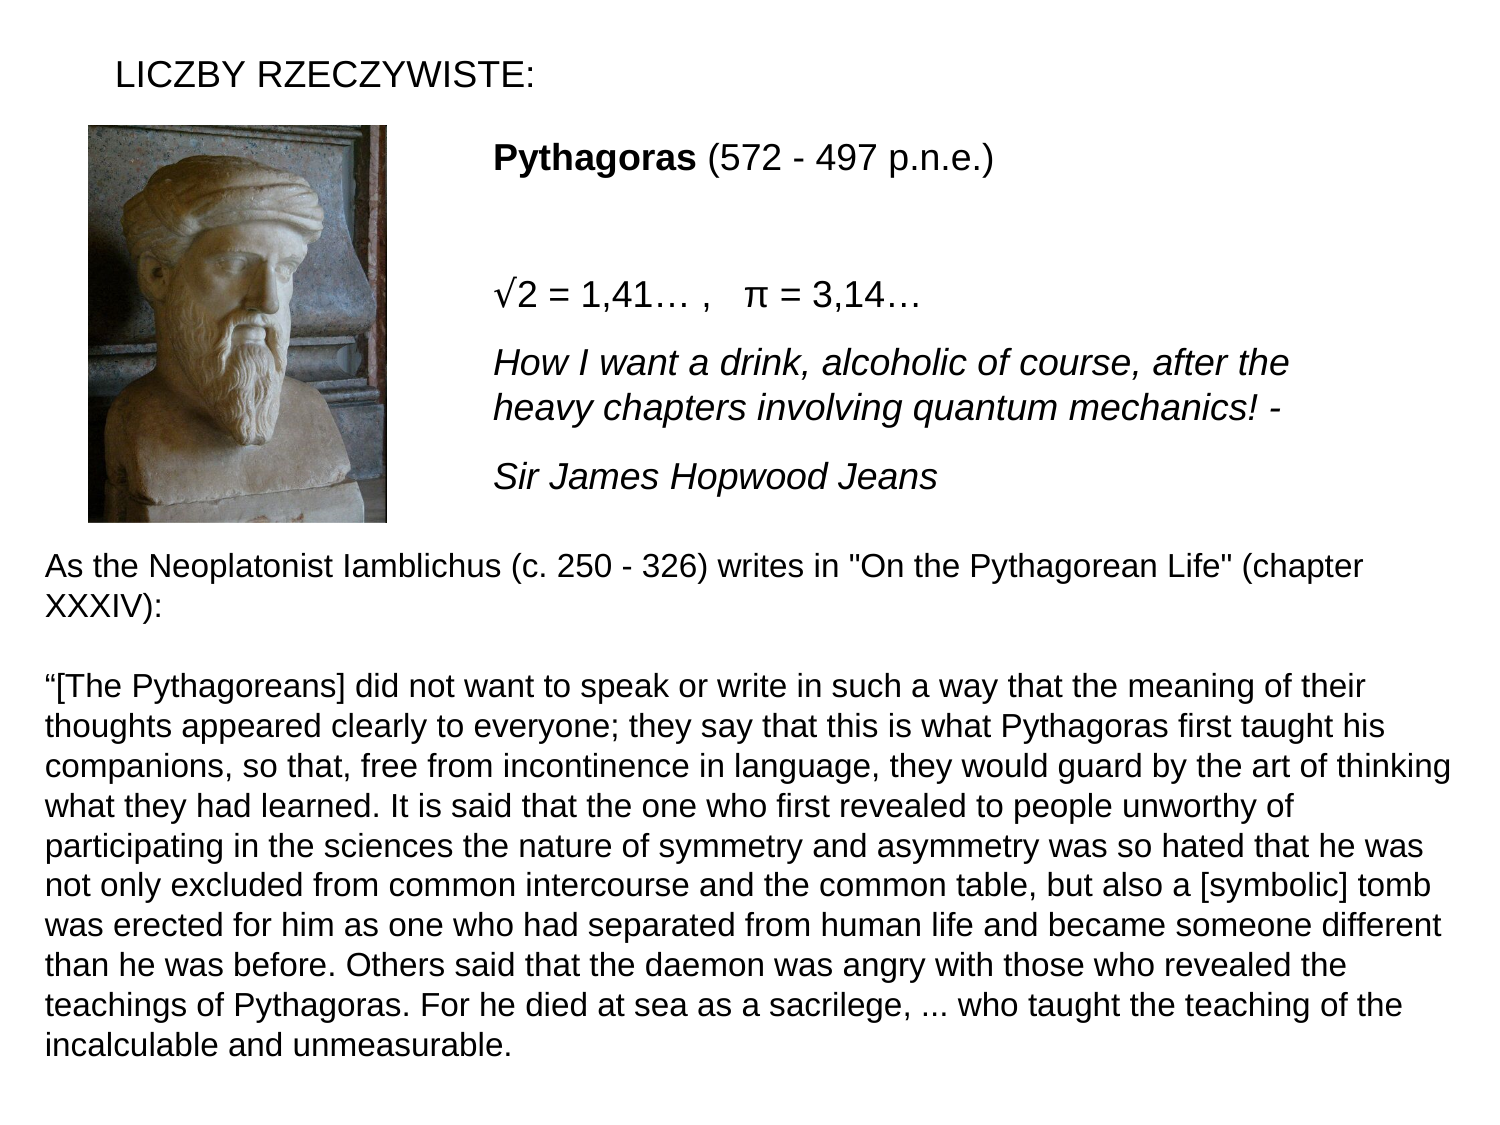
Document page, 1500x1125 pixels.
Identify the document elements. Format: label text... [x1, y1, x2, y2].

text_box LICZBY RZECZYWISTE: [100, 42, 1353, 240]
text_box Pythagoras (572 - 497 p.n.e.) √2 = 1,41… , π = 3,14… How I want a drink, alcoholic of course, after the heavy chapters involving quantum mechanics! - Sir James Hopwood Jeans [478, 125, 1400, 505]
text_box As the Neoplatonist Iamblichus (c. 250 - 326) writes in "On the Pythagorean Life" (chapter XXXIV): “[The Pythagoreans] did not want to speak or write in such a way that the meaning of their thoughts appeared clearly to everyone; they say that this is what Pythagoras first taught his companions, so that, free from incontinence in language, they would guard by the art of thinking what they had learned. It is said that the one who first revealed to people unworthy of participating in the sciences the nature of symmetry and asymmetry was so hated that he was not only excluded from common intercourse and the common table, but also a [symbolic] tomb was erected for him as one who had separated from human life and became someone different than he was before. Others said that the daemon was angry with those who revealed the teachings of Pythagoras. For he died at sea as a sacrilege, ... who taught the teaching of the incalculable and unmeasurable. ​ [30, 536, 1495, 1111]
picture [88, 125, 387, 523]
